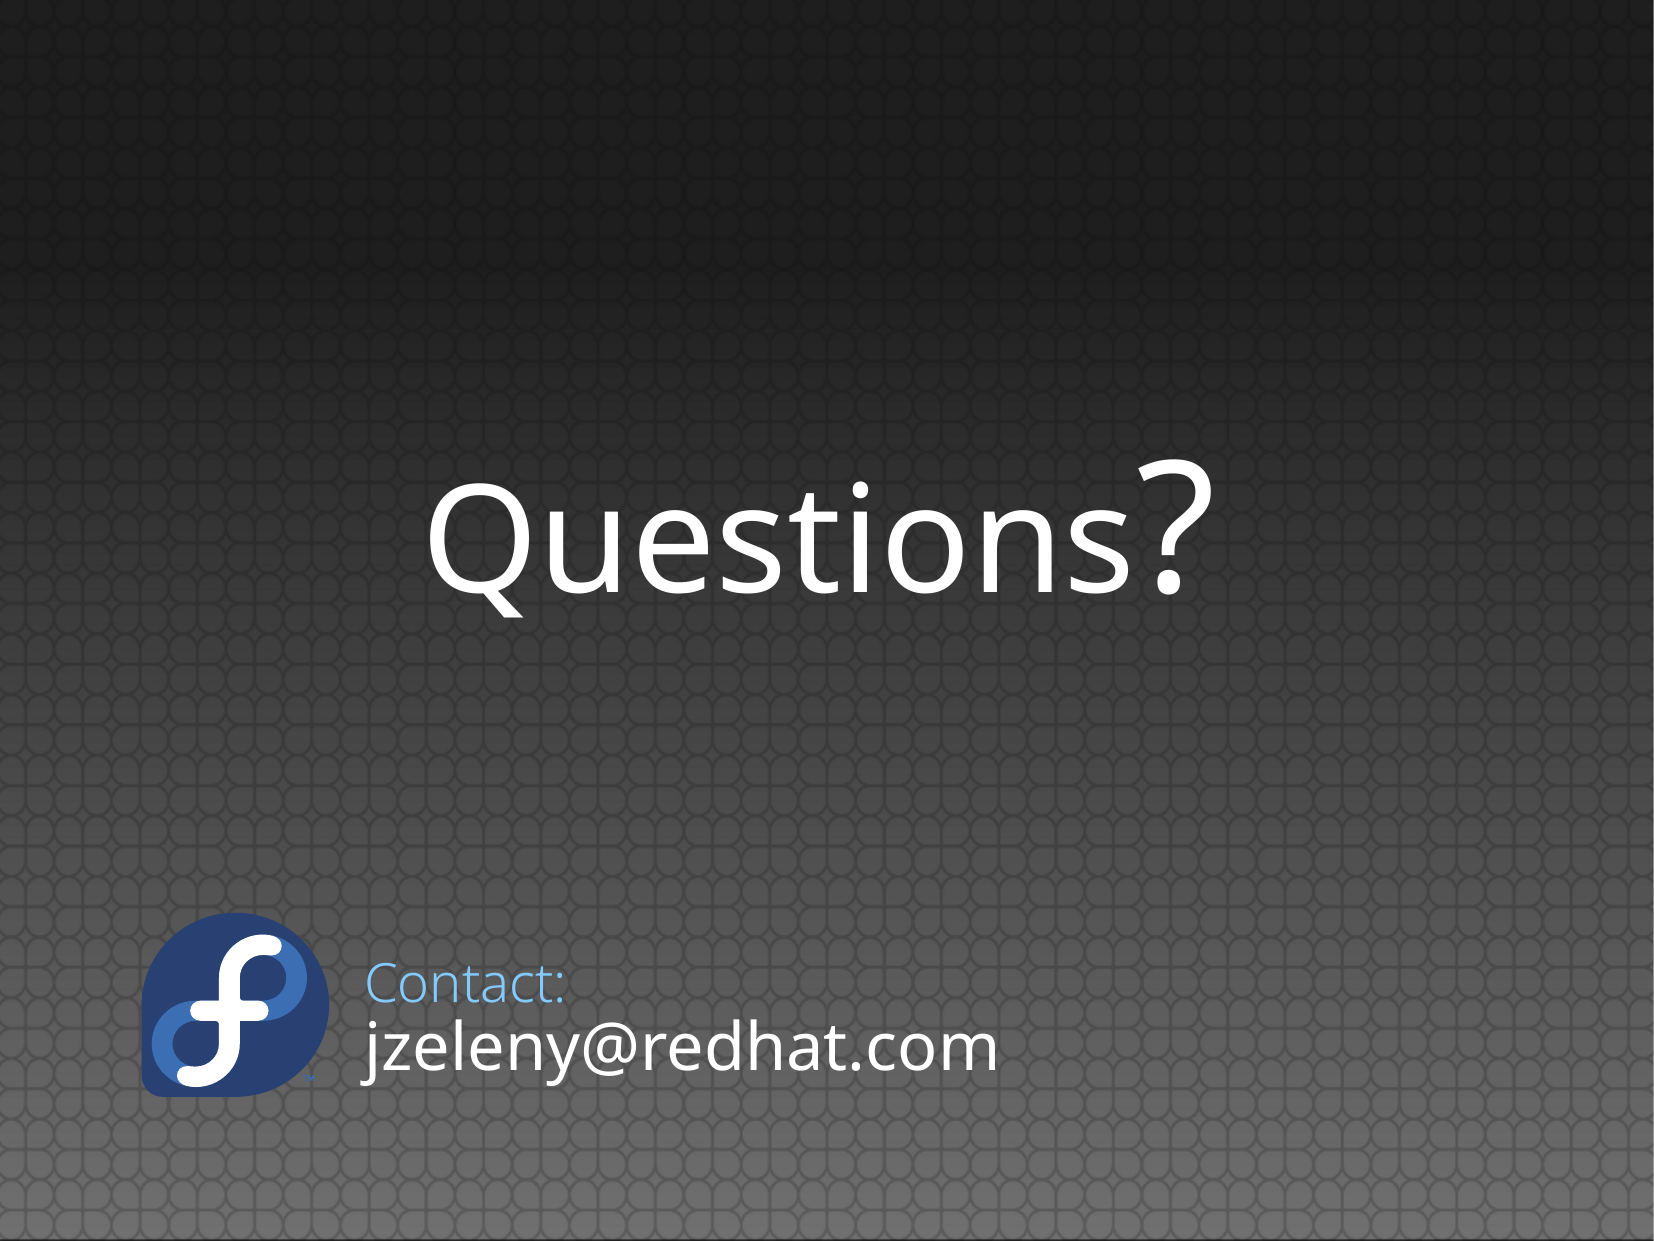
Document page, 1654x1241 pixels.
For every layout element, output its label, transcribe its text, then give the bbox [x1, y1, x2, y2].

picture [0, 0, 1654, 1241]
title Questions? [30, 414, 1606, 628]
text_box Contact: [349, 937, 703, 1016]
text_box jzeleny@redhat.com [349, 992, 1455, 1085]
